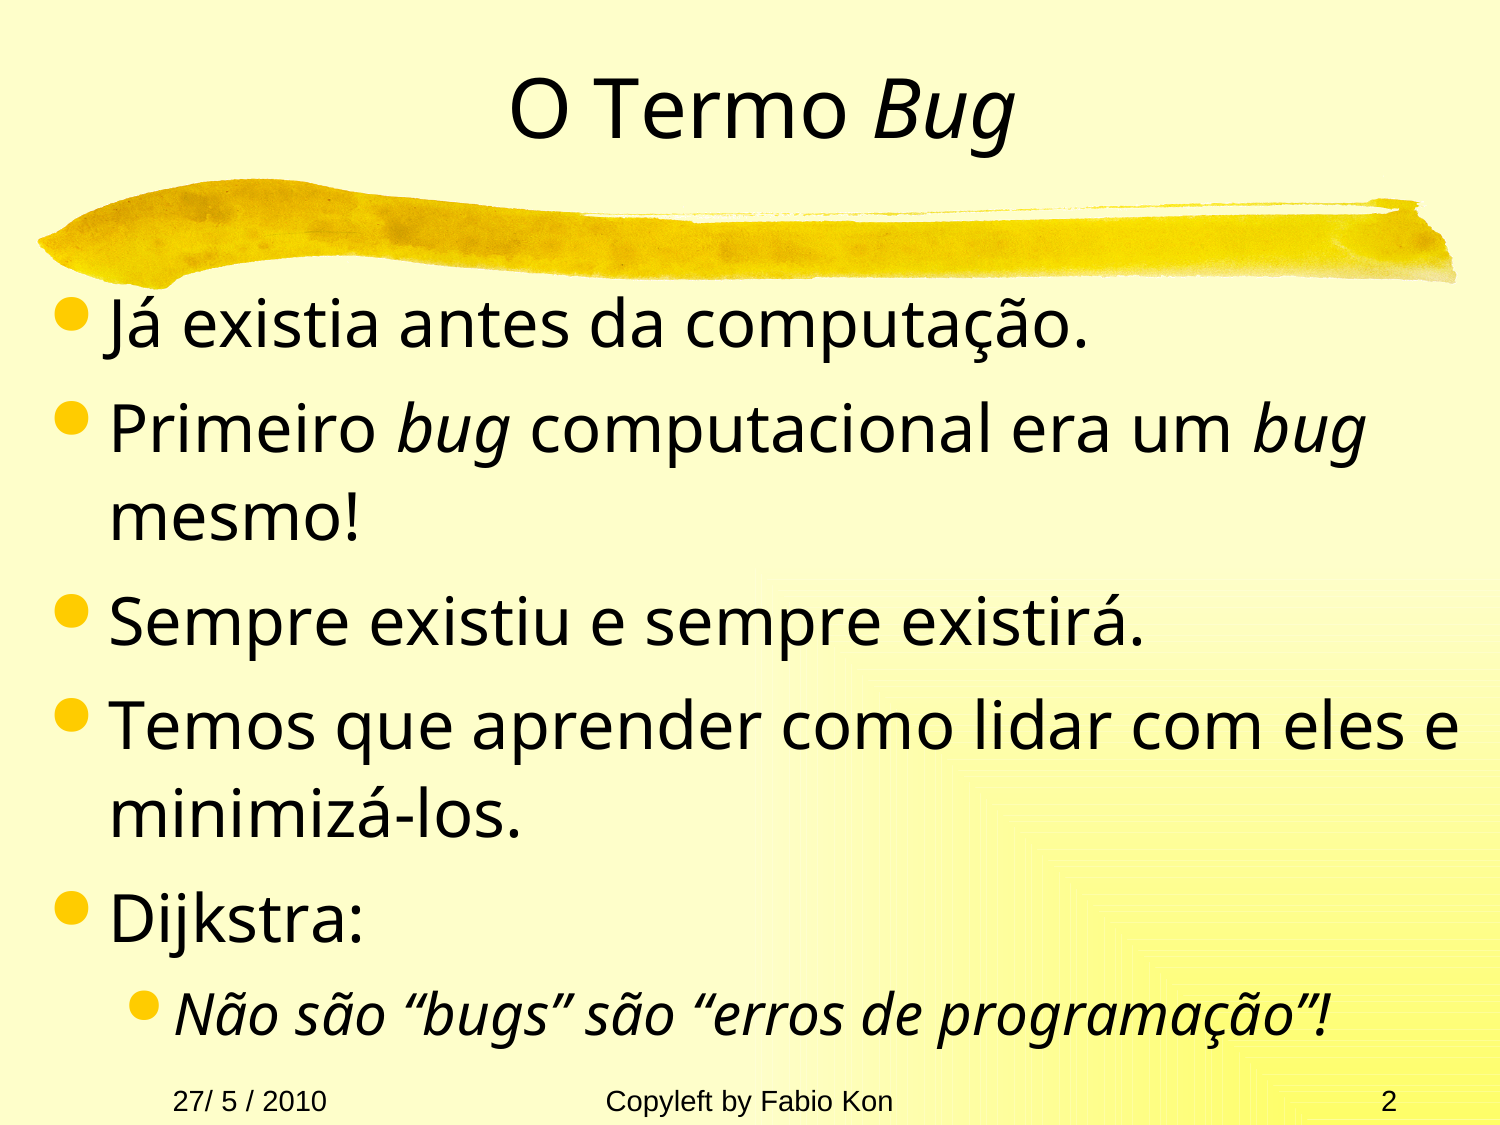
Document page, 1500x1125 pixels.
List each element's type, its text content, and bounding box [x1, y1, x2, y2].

list Já existia antes da computação. Primeiro bug computacional era um bug mesmo! Sempre existiu e sempre existirá. Temos que aprender como lidar com eles e minimizá-los. Dijkstra: Não são “bugs” são “erros de programação”! [37, 265, 1500, 1055]
picture [24, 174, 1463, 297]
title O Termo Bug [125, 12, 1401, 163]
